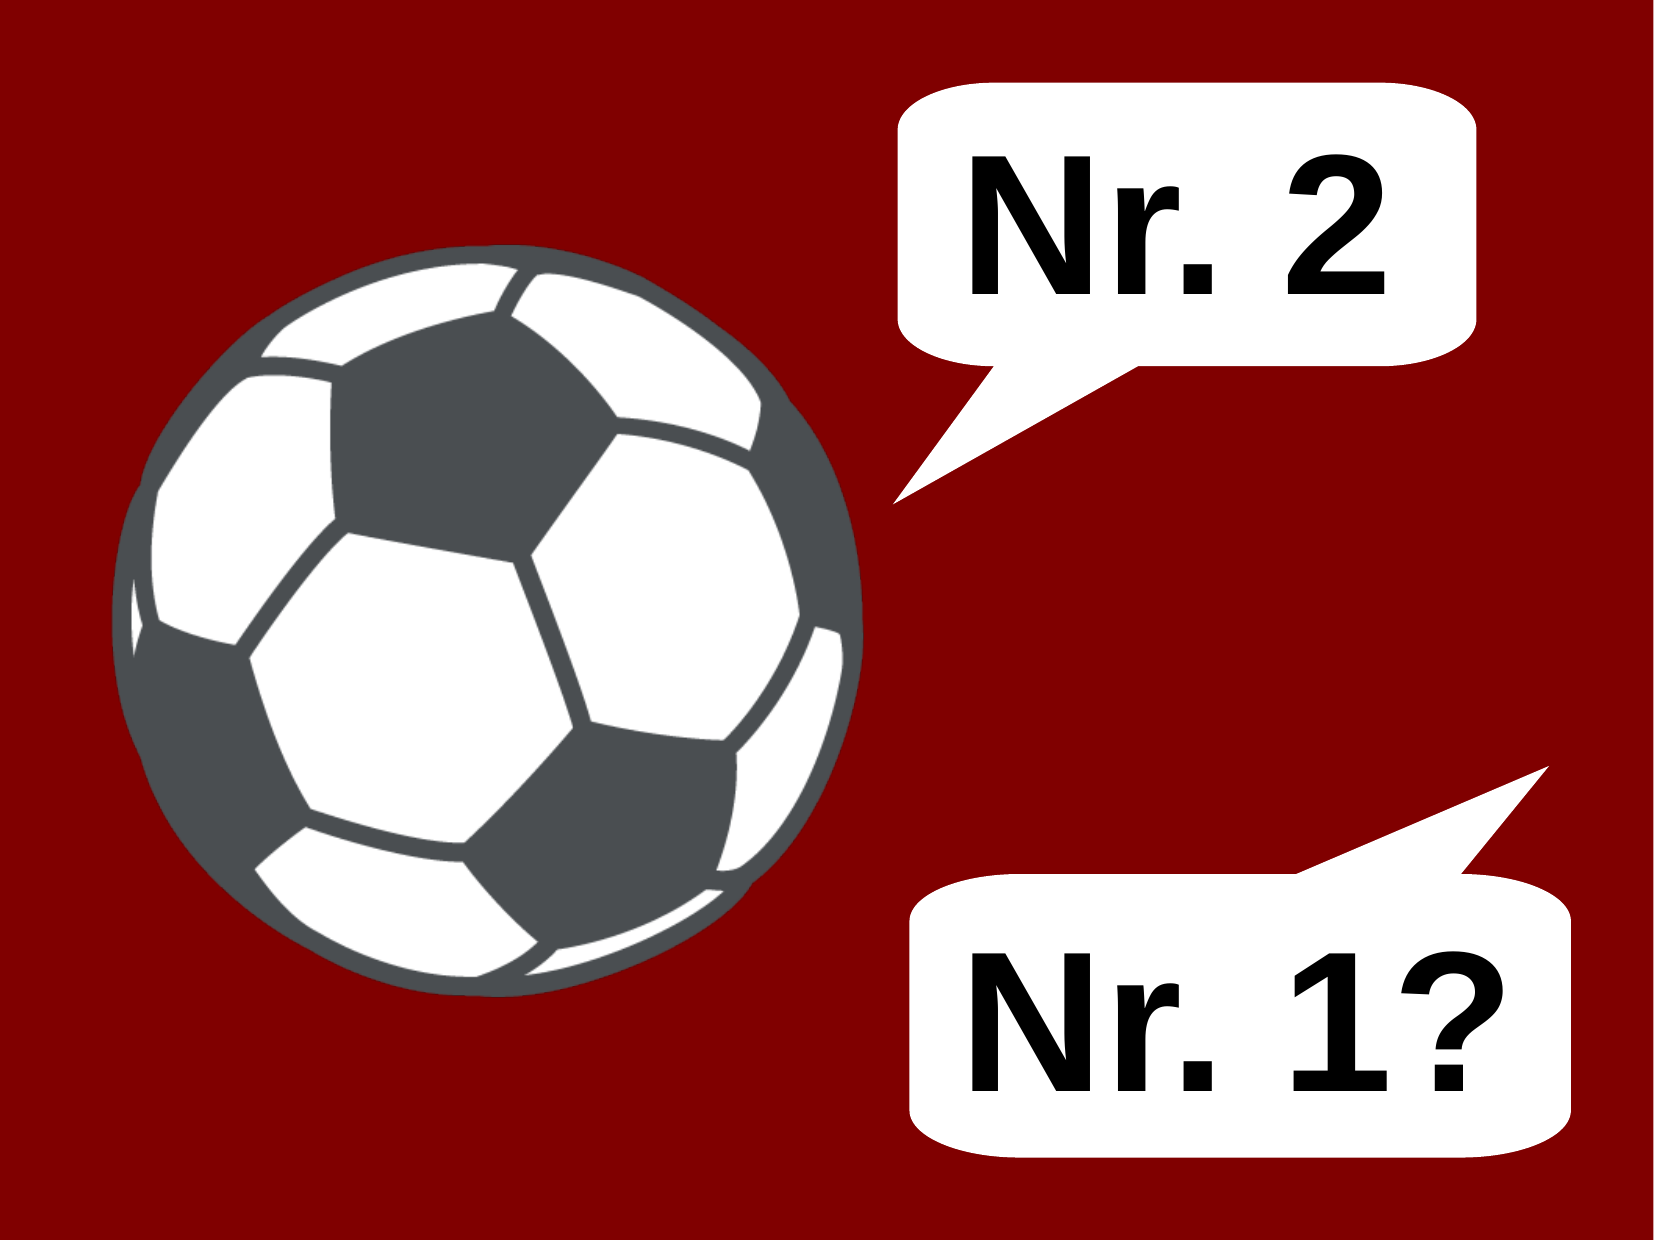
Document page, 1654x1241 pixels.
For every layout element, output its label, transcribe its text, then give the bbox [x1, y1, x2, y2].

text_box Nr. 2 [944, 106, 1477, 345]
text_box Nr. 1? [944, 903, 1571, 1142]
text_box [909, 765, 1563, 1158]
text_box [892, 82, 1464, 505]
picture [88, 220, 889, 1021]
